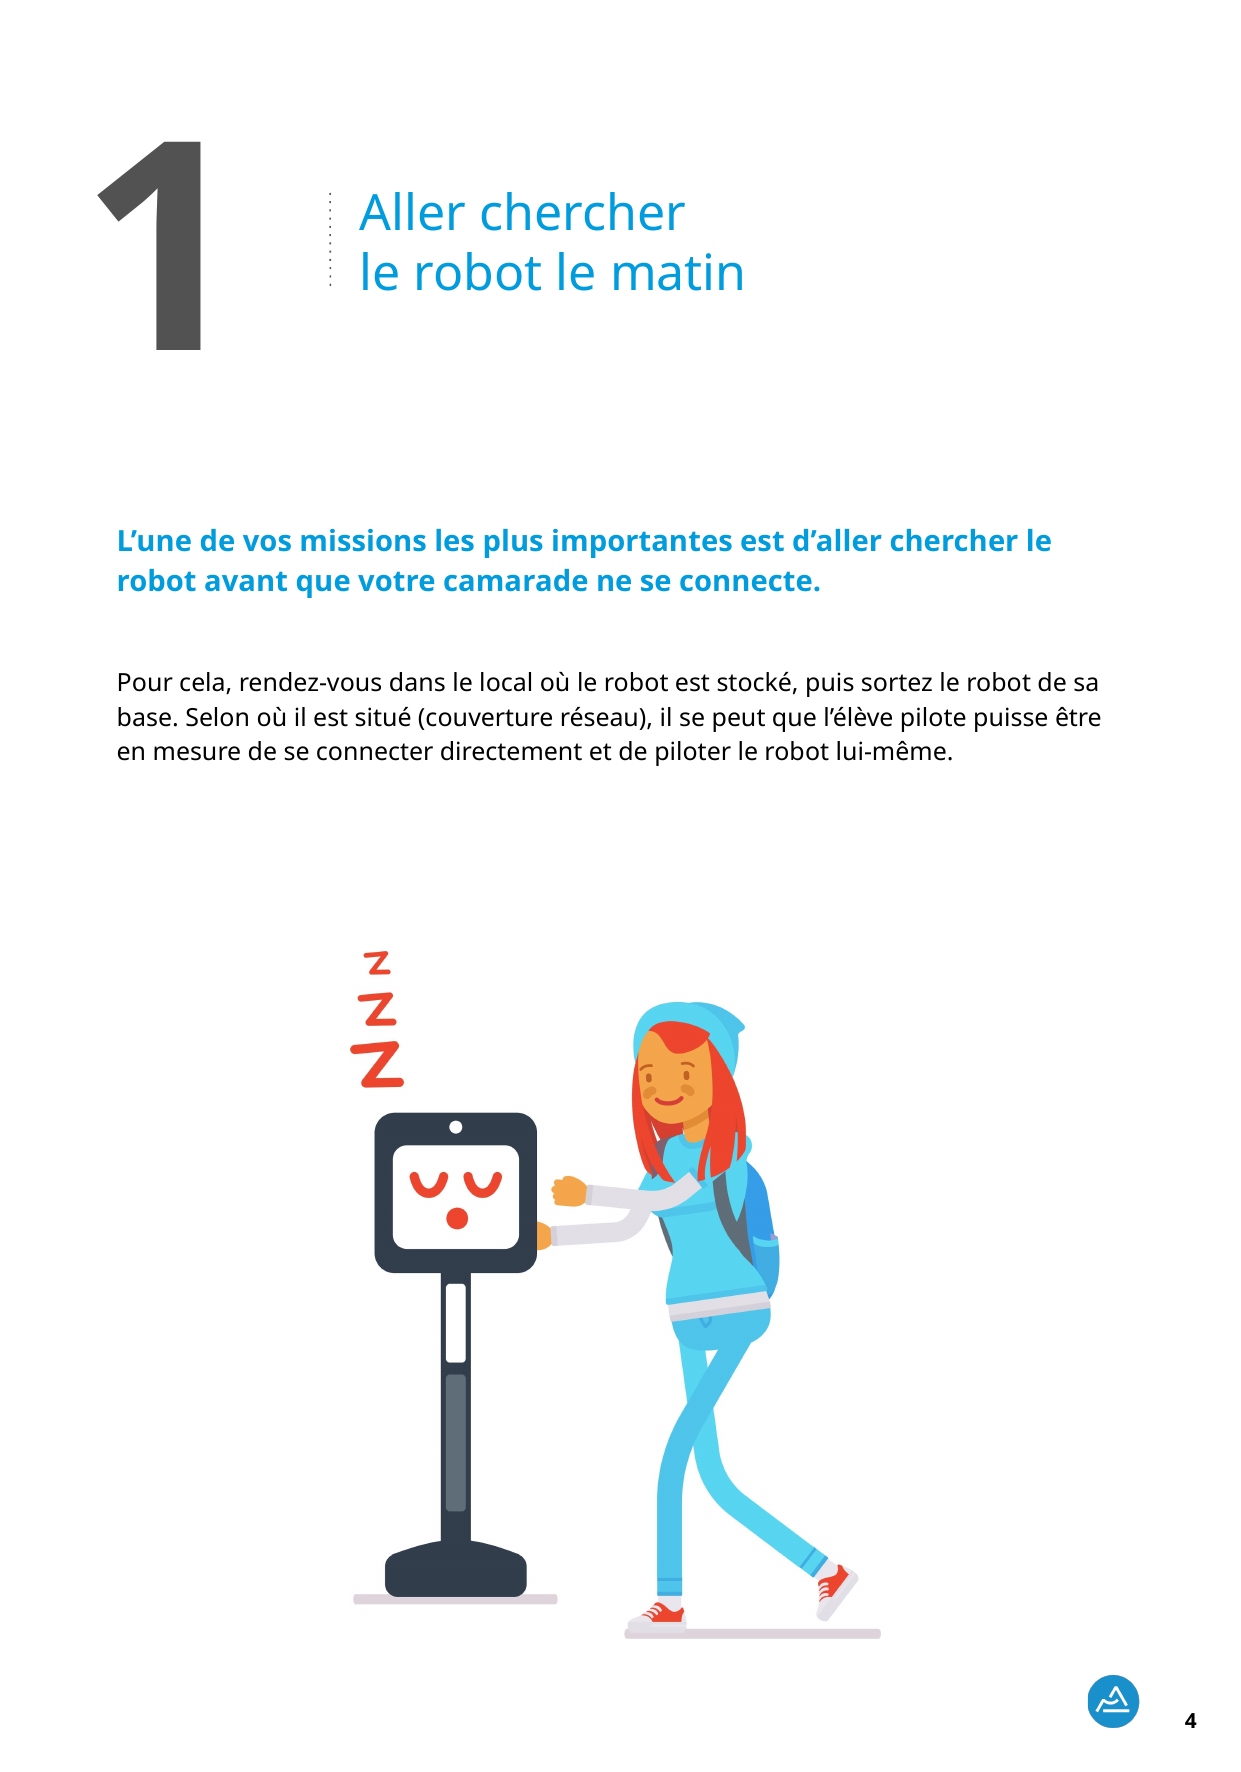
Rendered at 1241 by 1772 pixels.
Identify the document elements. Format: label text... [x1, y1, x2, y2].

text_box L’une de vos missions les plus importantes est d’aller chercher le robot avant que votre camarade ne se connecte. Pour cela, rendez-vous dans le local où le robot est stocké, puis sortez le robot de sa base. Selon où il est situé (couverture réseau), il se peut que l’élève pilote puisse être en mesure de se connecter directement et de piloter le robot lui-même. [101, 501, 1129, 790]
text_box 1 [65, 43, 372, 373]
text_box 4 [1144, 1670, 1212, 1748]
picture [1087, 1675, 1147, 1728]
text_box Aller chercher le robot le matin [344, 165, 1149, 472]
picture [350, 951, 881, 1639]
